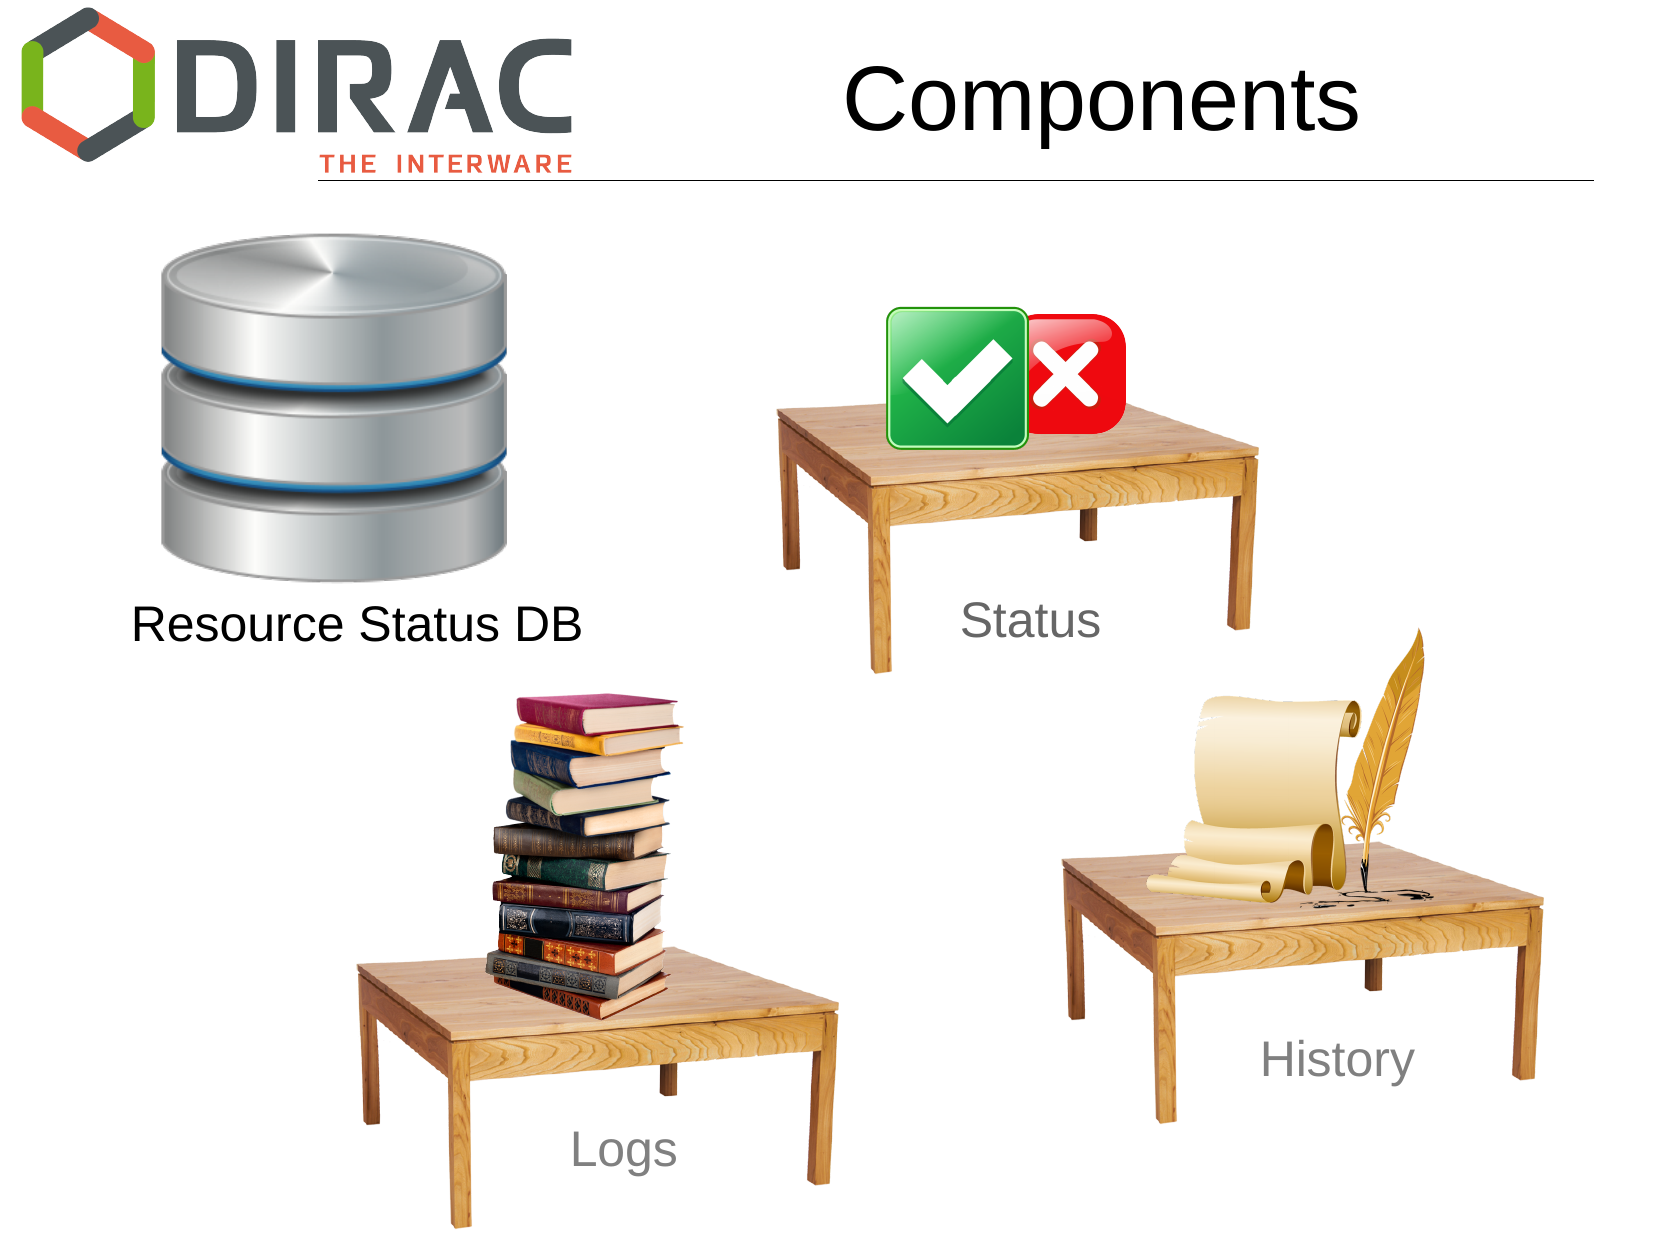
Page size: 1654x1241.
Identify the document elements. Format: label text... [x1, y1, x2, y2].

text_box History [1245, 1024, 1441, 1111]
text_box Status [945, 585, 1141, 671]
picture [774, 269, 1546, 1126]
text_box Logs [555, 1114, 706, 1201]
picture [155, 230, 511, 586]
picture [4, 0, 589, 181]
title Components [615, 32, 1591, 166]
text_box Resource Status DB [116, 589, 616, 717]
picture [354, 663, 841, 1231]
